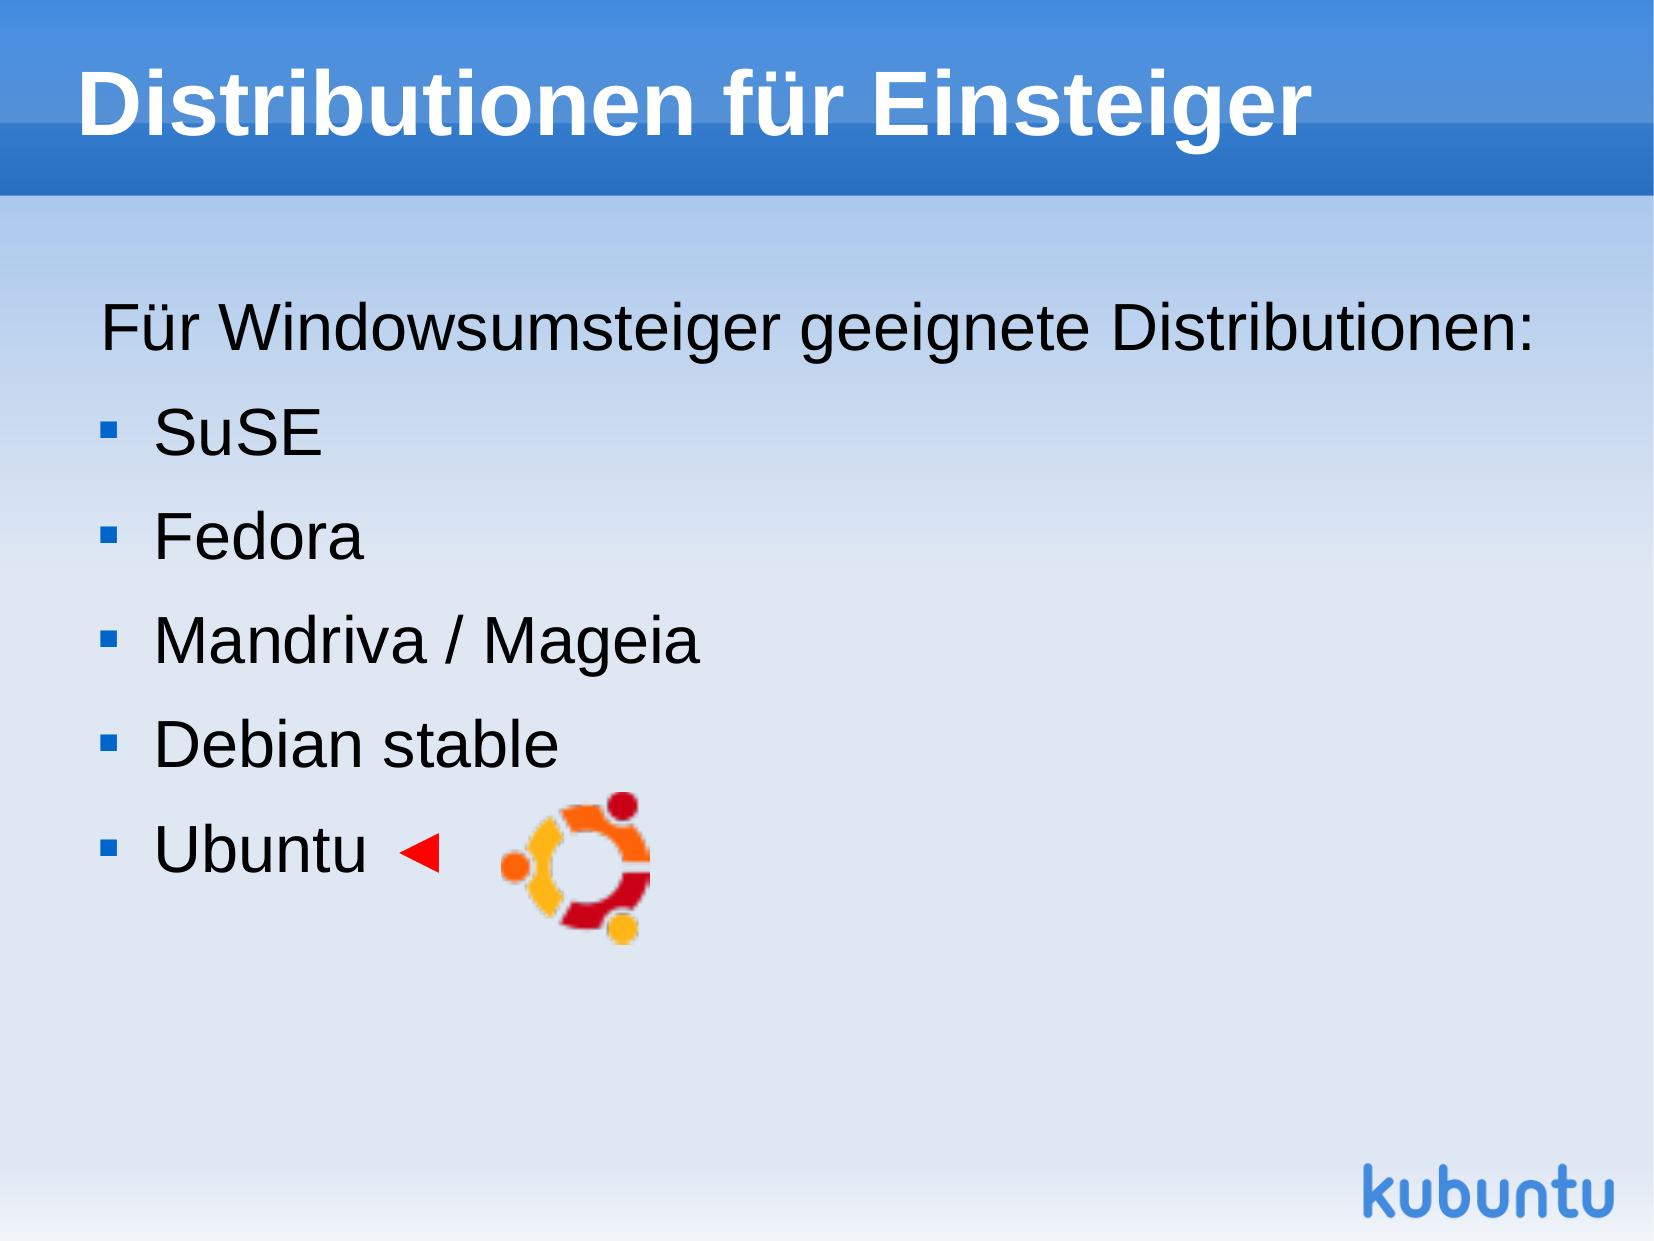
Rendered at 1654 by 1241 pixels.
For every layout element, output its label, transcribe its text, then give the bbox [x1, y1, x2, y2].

picture [0, 0, 1654, 1241]
list Für Windowsumsteiger geeignete Distributionen: SuSE Fedora Mandriva / Mageia Debian stable Ubuntu ◄ [82, 290, 1571, 1109]
title Distributionen für Einsteiger [76, 0, 1565, 208]
